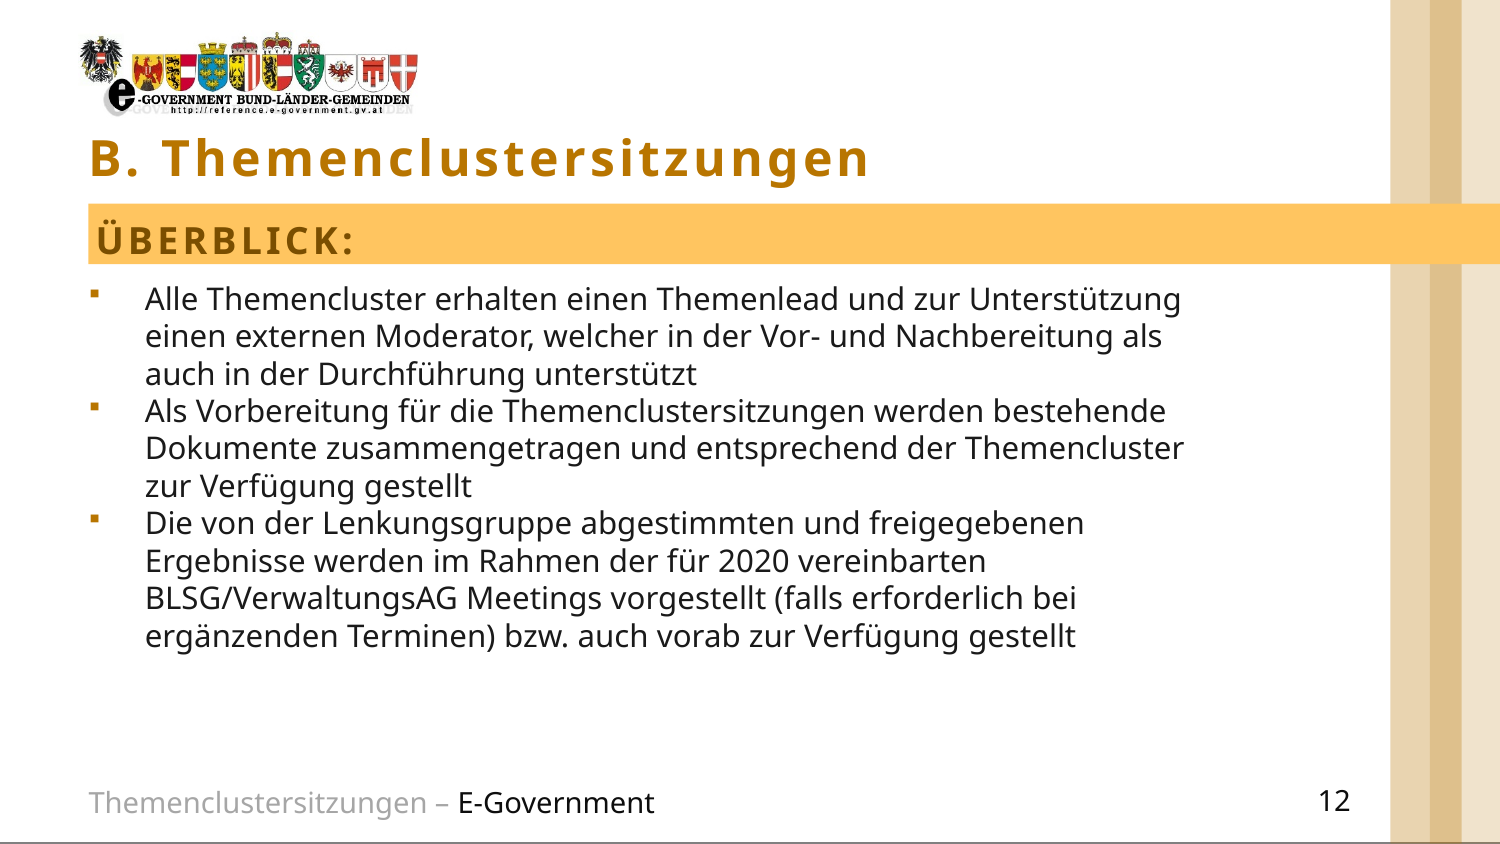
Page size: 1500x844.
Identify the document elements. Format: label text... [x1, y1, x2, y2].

text_box ÜBERBLICK: [95, 199, 1273, 277]
text_box [1273, 203, 1500, 265]
title B. Themenclustersitzungen [88, 126, 1266, 194]
list Alle Themencluster erhalten einen Themenlead und zur Unterstützung einen externen Moderator, welcher in der Vor- und Nachbereitung als auch in der Durchführung unterstützt Als Vorbereitung für die Themenclustersitzungen werden bestehende Dokumente zusammengetragen und entsprechend der Themencluster zur Verfügung gestellt Die von der Lenkungsgruppe abgestimmten und freigegebenen Ergebnisse werden im Rahmen der für 2020 vereinbarten BLSG/VerwaltungsAG Meetings vorgestellt (falls erforderlich bei ergänzenden Terminen) bzw. auch vorab zur Verfügung gestellt [88, 279, 1231, 718]
text_box [88, 203, 95, 265]
slide_number <number> [1217, 785, 1351, 819]
footer Themenclustersitzungen – E-Government [88, 785, 1217, 819]
picture [0, 0, 1390, 842]
